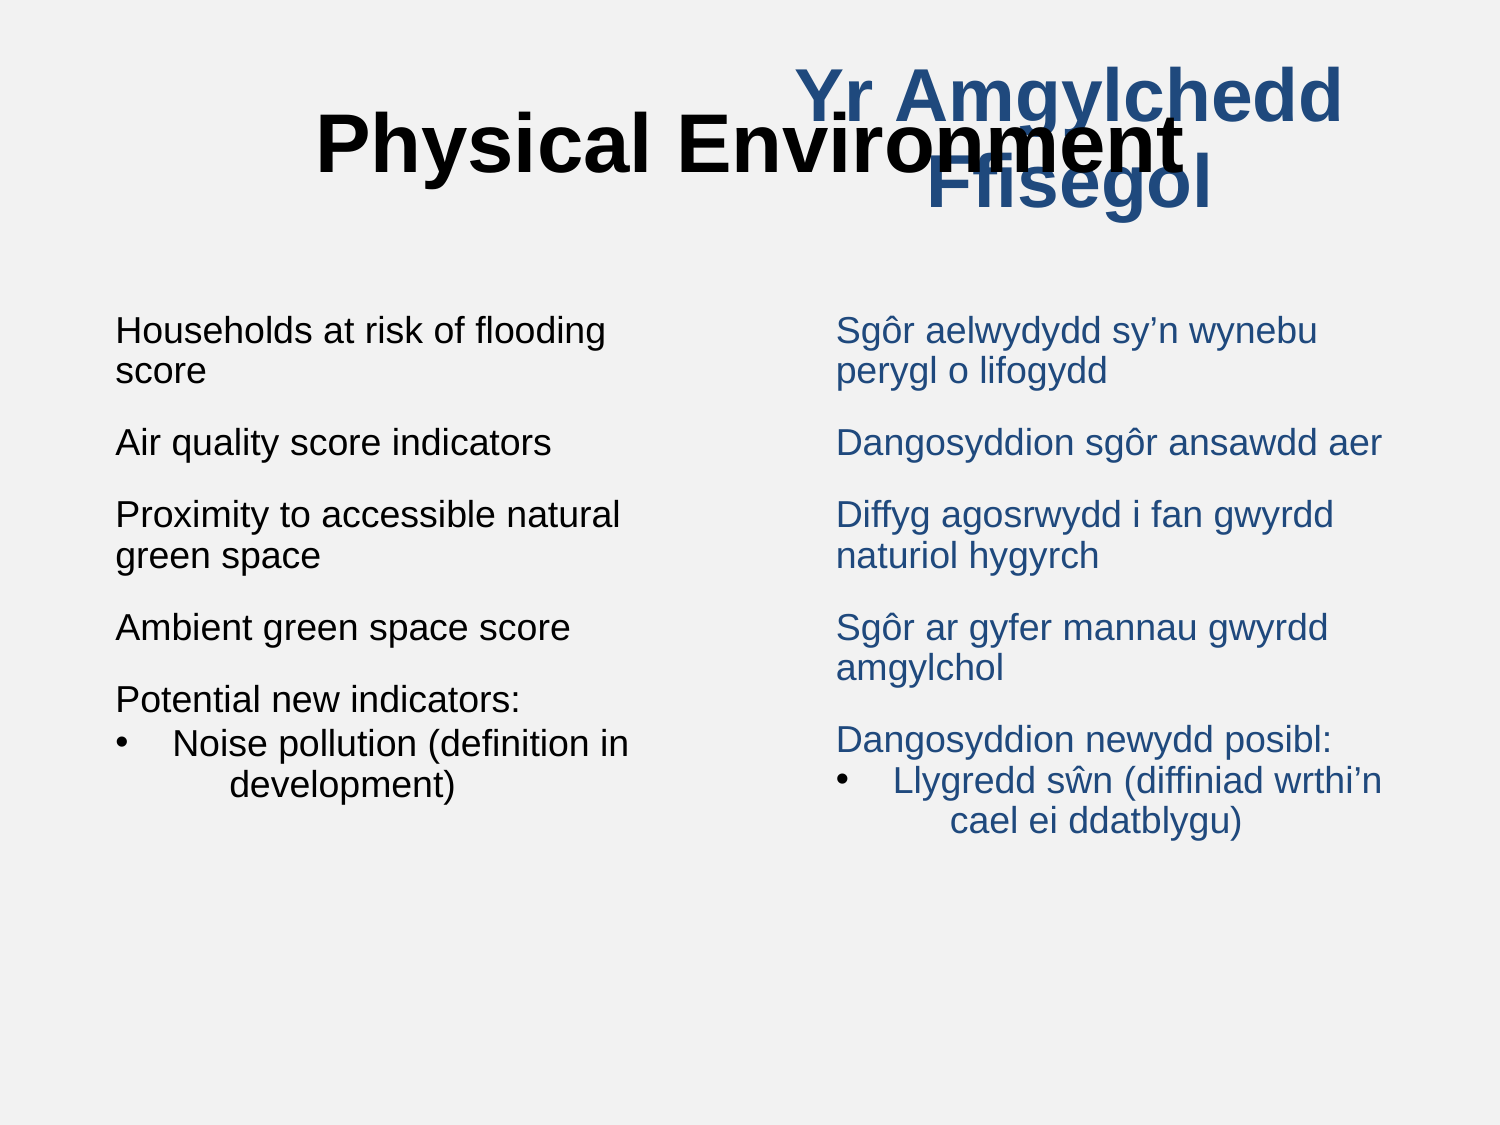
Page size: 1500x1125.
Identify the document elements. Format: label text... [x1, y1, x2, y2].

text_box Yr Amgylchedd Ffisegol [761, 45, 1378, 233]
title Physical Environment [75, 45, 691, 233]
text_box Sgôr aelwydydd sy’n wynebu perygl o lifogydd Dangosyddion sgôr ansawdd aer Diffyg agosrwydd i fan gwyrdd naturiol hygyrch Sgôr ar gyfer mannau gwyrdd amgylchol Dangosyddion newydd posibl: Llygredd sŵn (diffiniad wrthi’n cael ei ddatblygu) [820, 302, 1437, 989]
text_box Households at risk of flooding score Air quality score indicators Proximity to accessible natural green space Ambient green space score Potential new indicators: Noise pollution (definition in development) [100, 302, 717, 877]
